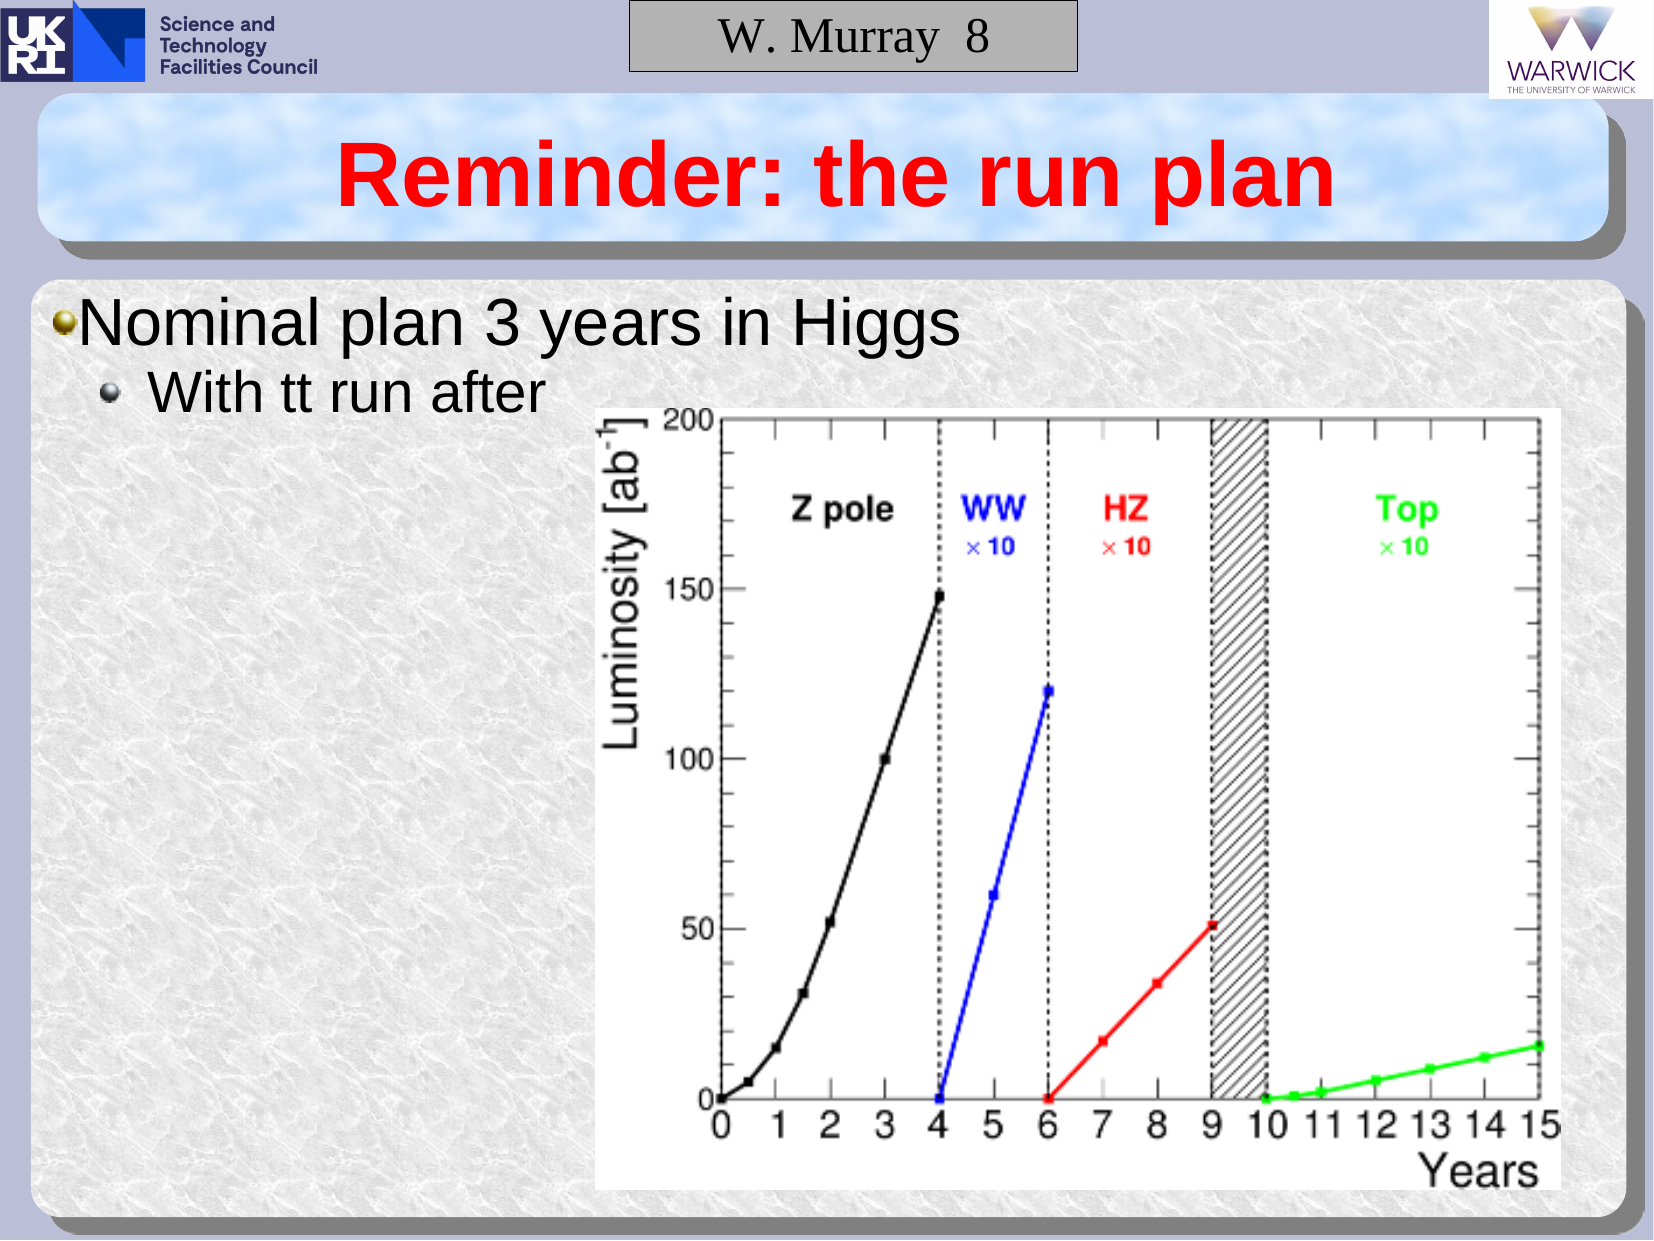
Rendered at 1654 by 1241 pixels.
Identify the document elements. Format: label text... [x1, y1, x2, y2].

title Reminder: the run plan [90, 101, 1584, 249]
picture [30, 279, 1627, 1218]
picture [37, 0, 1654, 242]
picture [0, 0, 317, 82]
list Nominal plan 3 years in Higgs With tt run after [53, 285, 1588, 1193]
